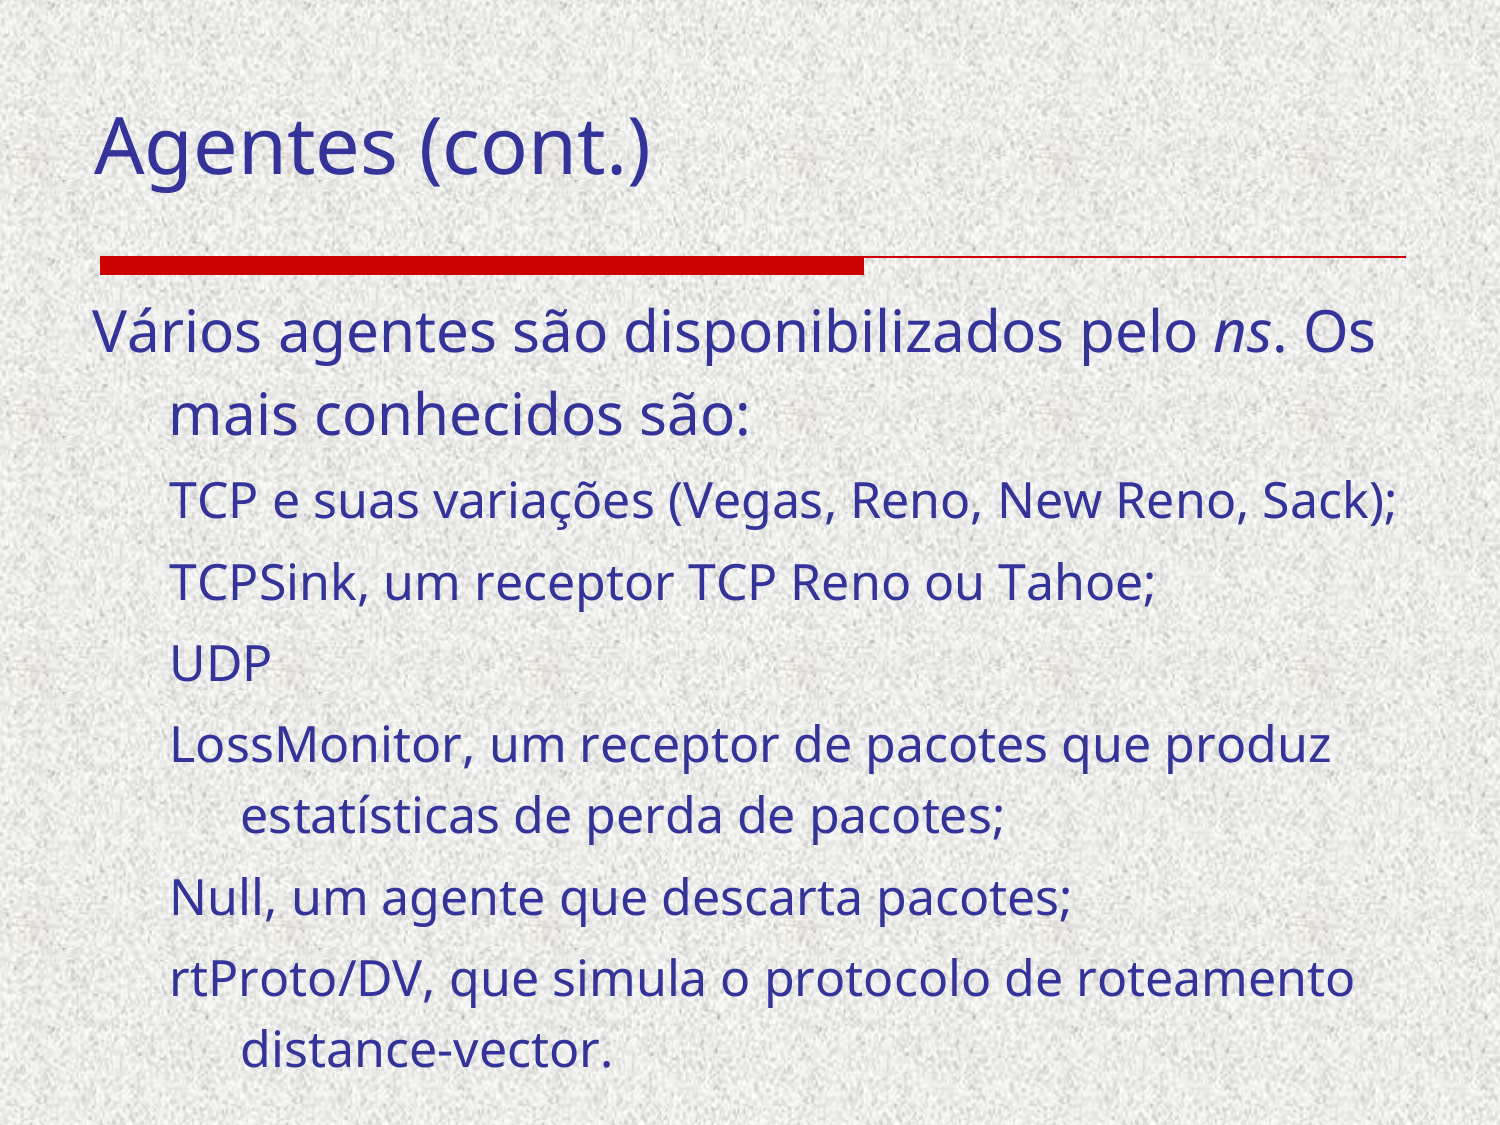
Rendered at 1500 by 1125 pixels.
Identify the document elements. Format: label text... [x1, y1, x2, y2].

picture [0, 0, 1500, 1125]
list Vários agentes são disponibilizados pelo ns. Os mais conhecidos são: TCP e suas variações (Vegas, Reno, New Reno, Sack); TCPSink, um receptor TCP Reno ou Tahoe; UDP LossMonitor, um receptor de pacotes que produz estatísticas de perda de pacotes; Null, um agente que descarta pacotes; rtProto/DV, que simula o protocolo de roteamento distance-vector. [92, 287, 1405, 1058]
title Agentes (cont.) [94, 35, 1406, 249]
